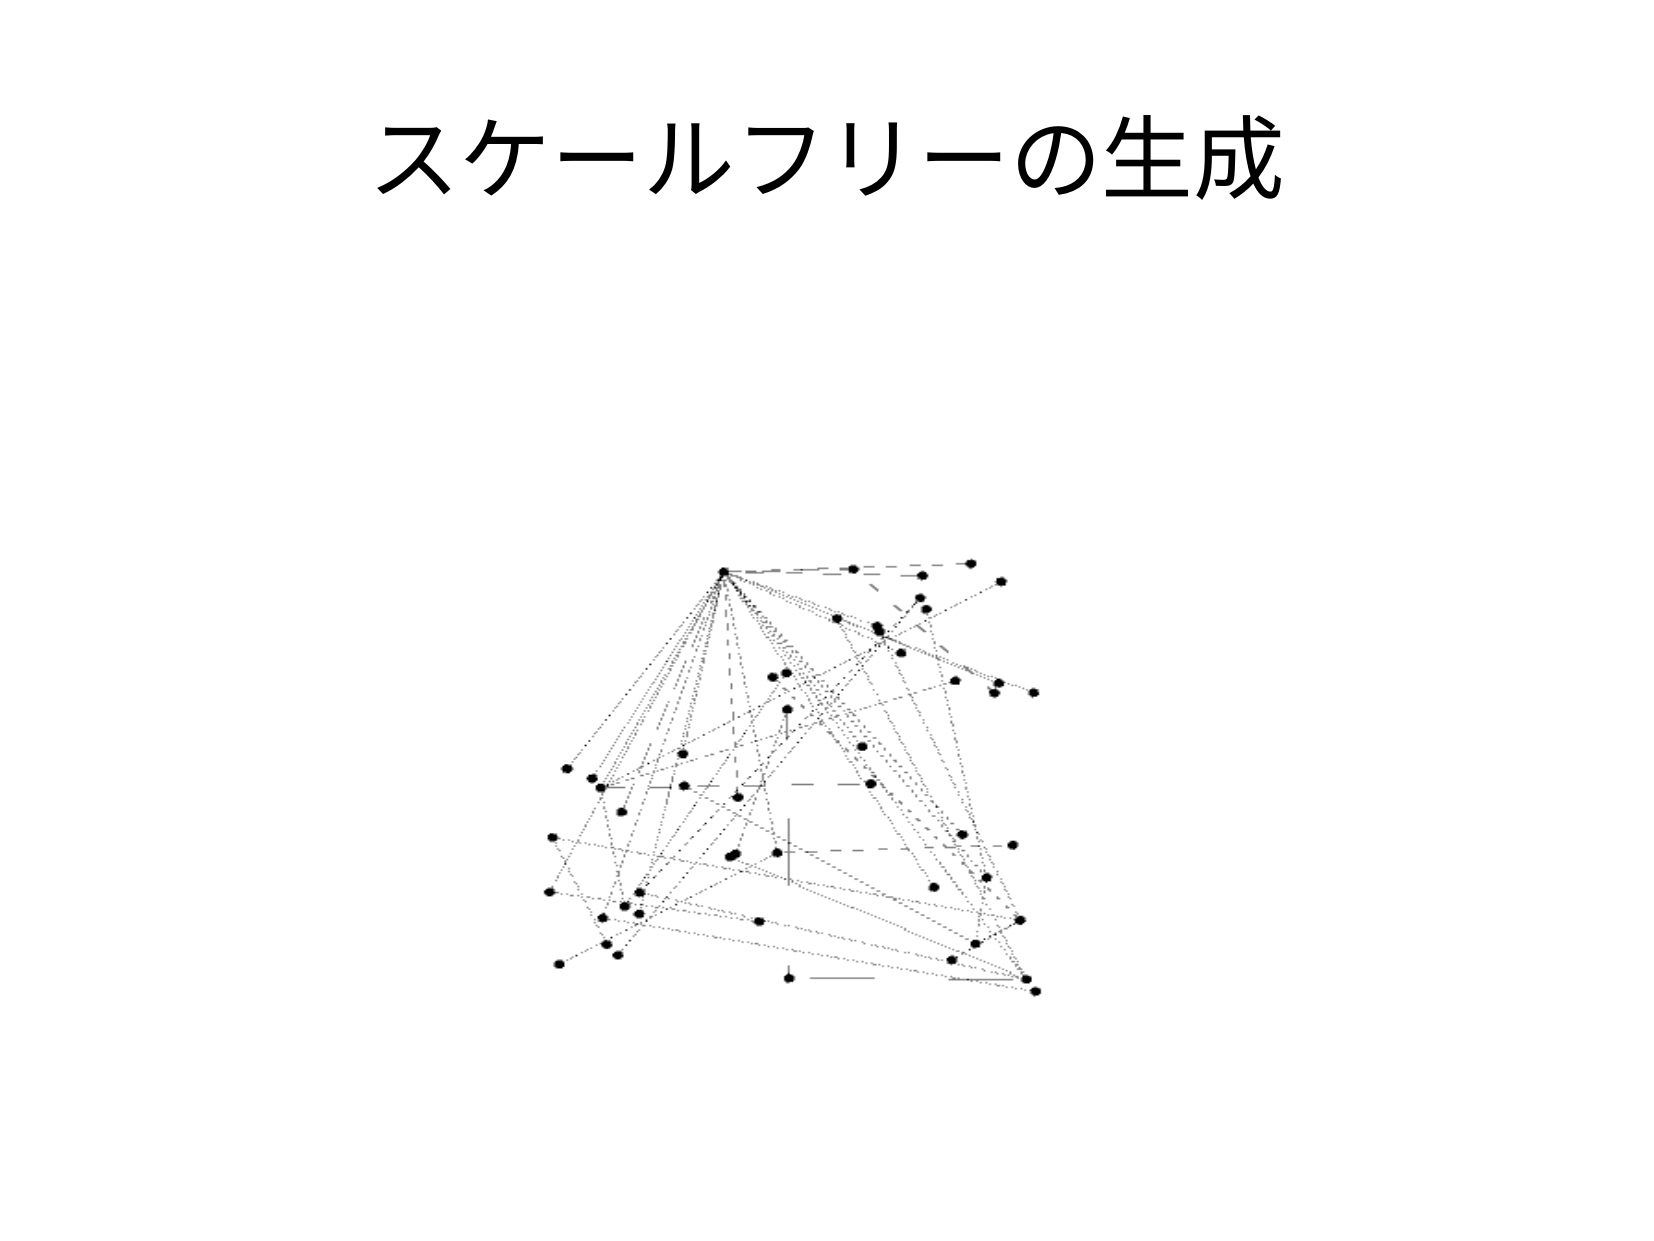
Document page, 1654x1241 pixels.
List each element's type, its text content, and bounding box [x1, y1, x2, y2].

title スケールフリーの生成 [82, 56, 1571, 206]
list [856, 288, 1583, 1093]
picture [0, 206, 1654, 1241]
